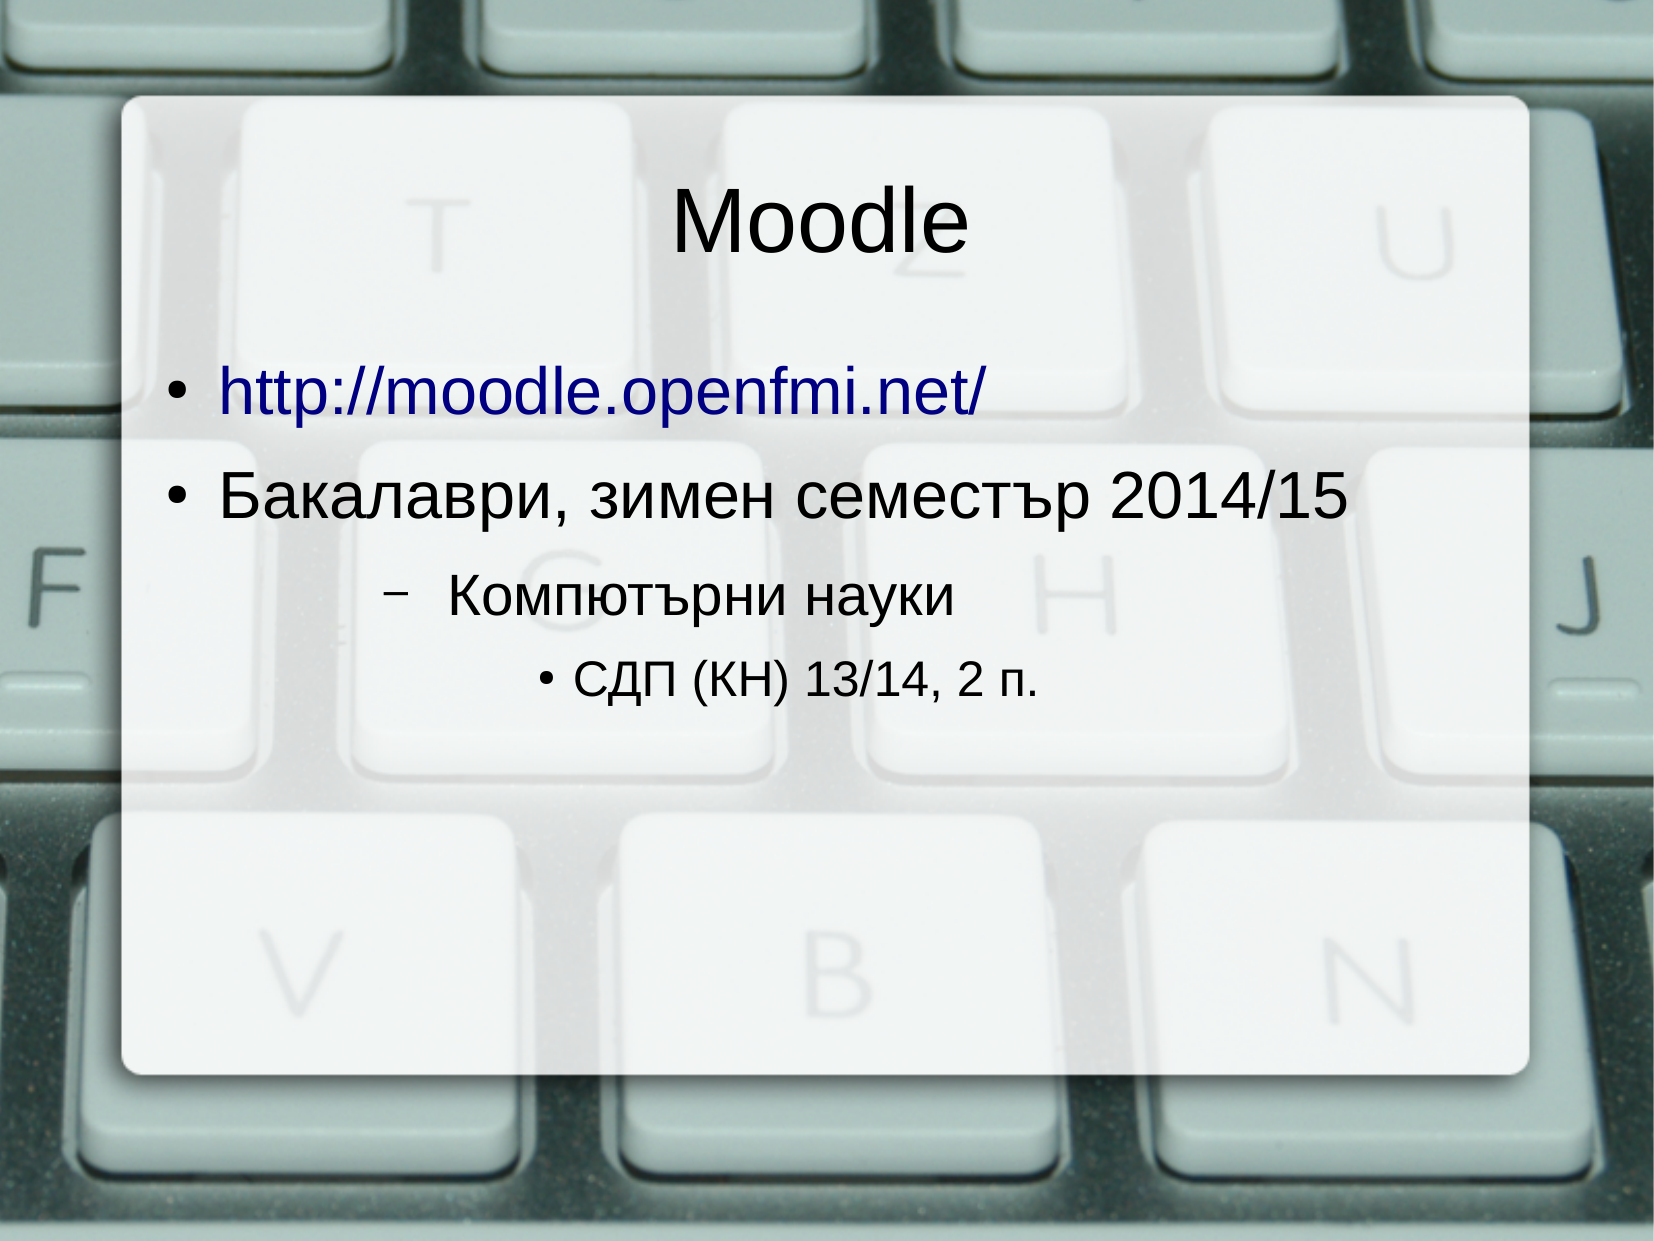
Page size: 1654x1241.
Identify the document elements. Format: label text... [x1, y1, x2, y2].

picture [0, 0, 1654, 1241]
title Moodle [135, 117, 1506, 325]
list http://moodle.openfmi.net/ Бакалаври, зимен семестър 2014/15 Компютърни науки СДП (КН) 13/14, 2 п. [147, 354, 1506, 1074]
